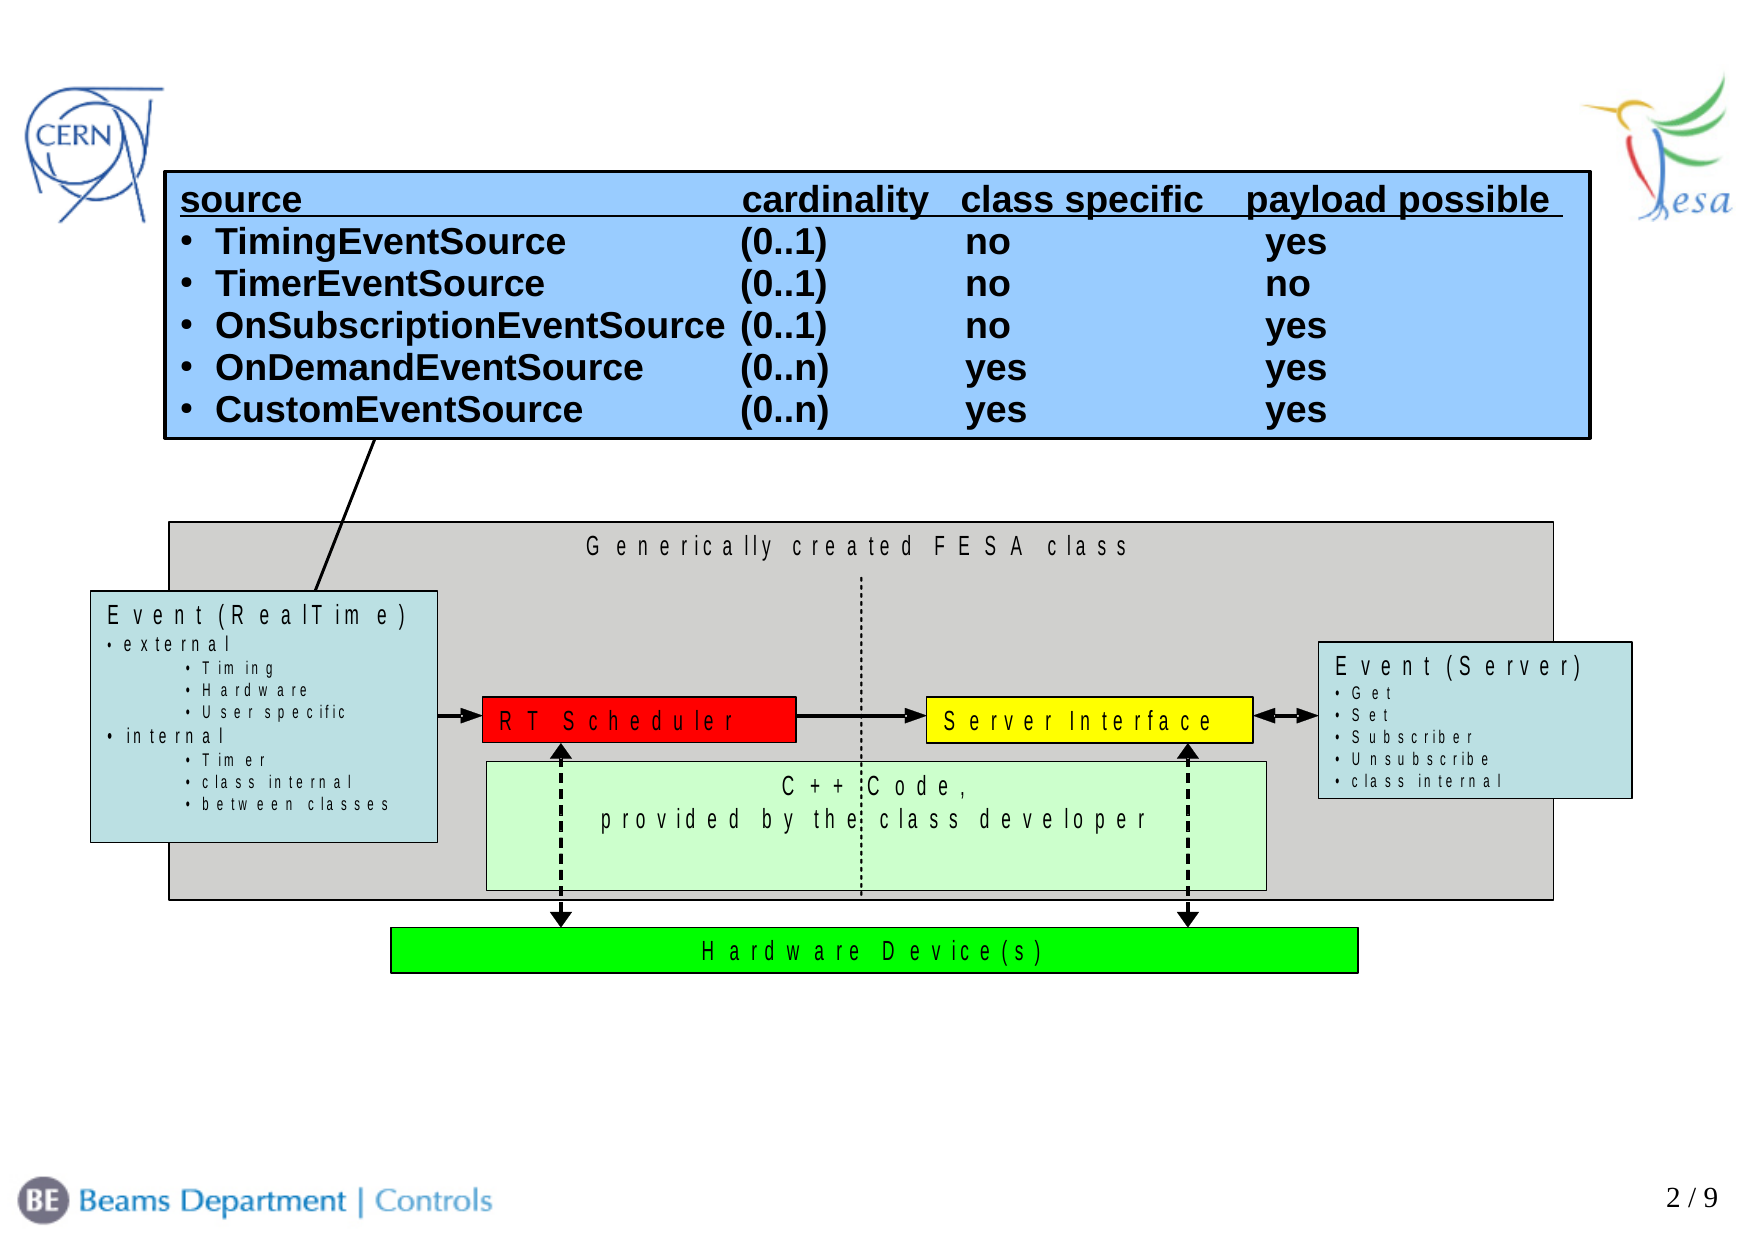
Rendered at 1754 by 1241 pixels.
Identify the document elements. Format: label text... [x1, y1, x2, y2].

picture [90, 521, 1636, 976]
text_box source cardinality class specific payload possible TimingEventSource (0..1) no yes TimerEventSource (0..1) no no OnSubscriptionEventSource (0..1) no yes OnDemandEventSource (0..n) yes yes CustomEventSource (0..n) yes yes [165, 171, 1591, 439]
picture [22, 85, 166, 225]
picture [0, 1160, 522, 1241]
picture [1579, 64, 1736, 222]
